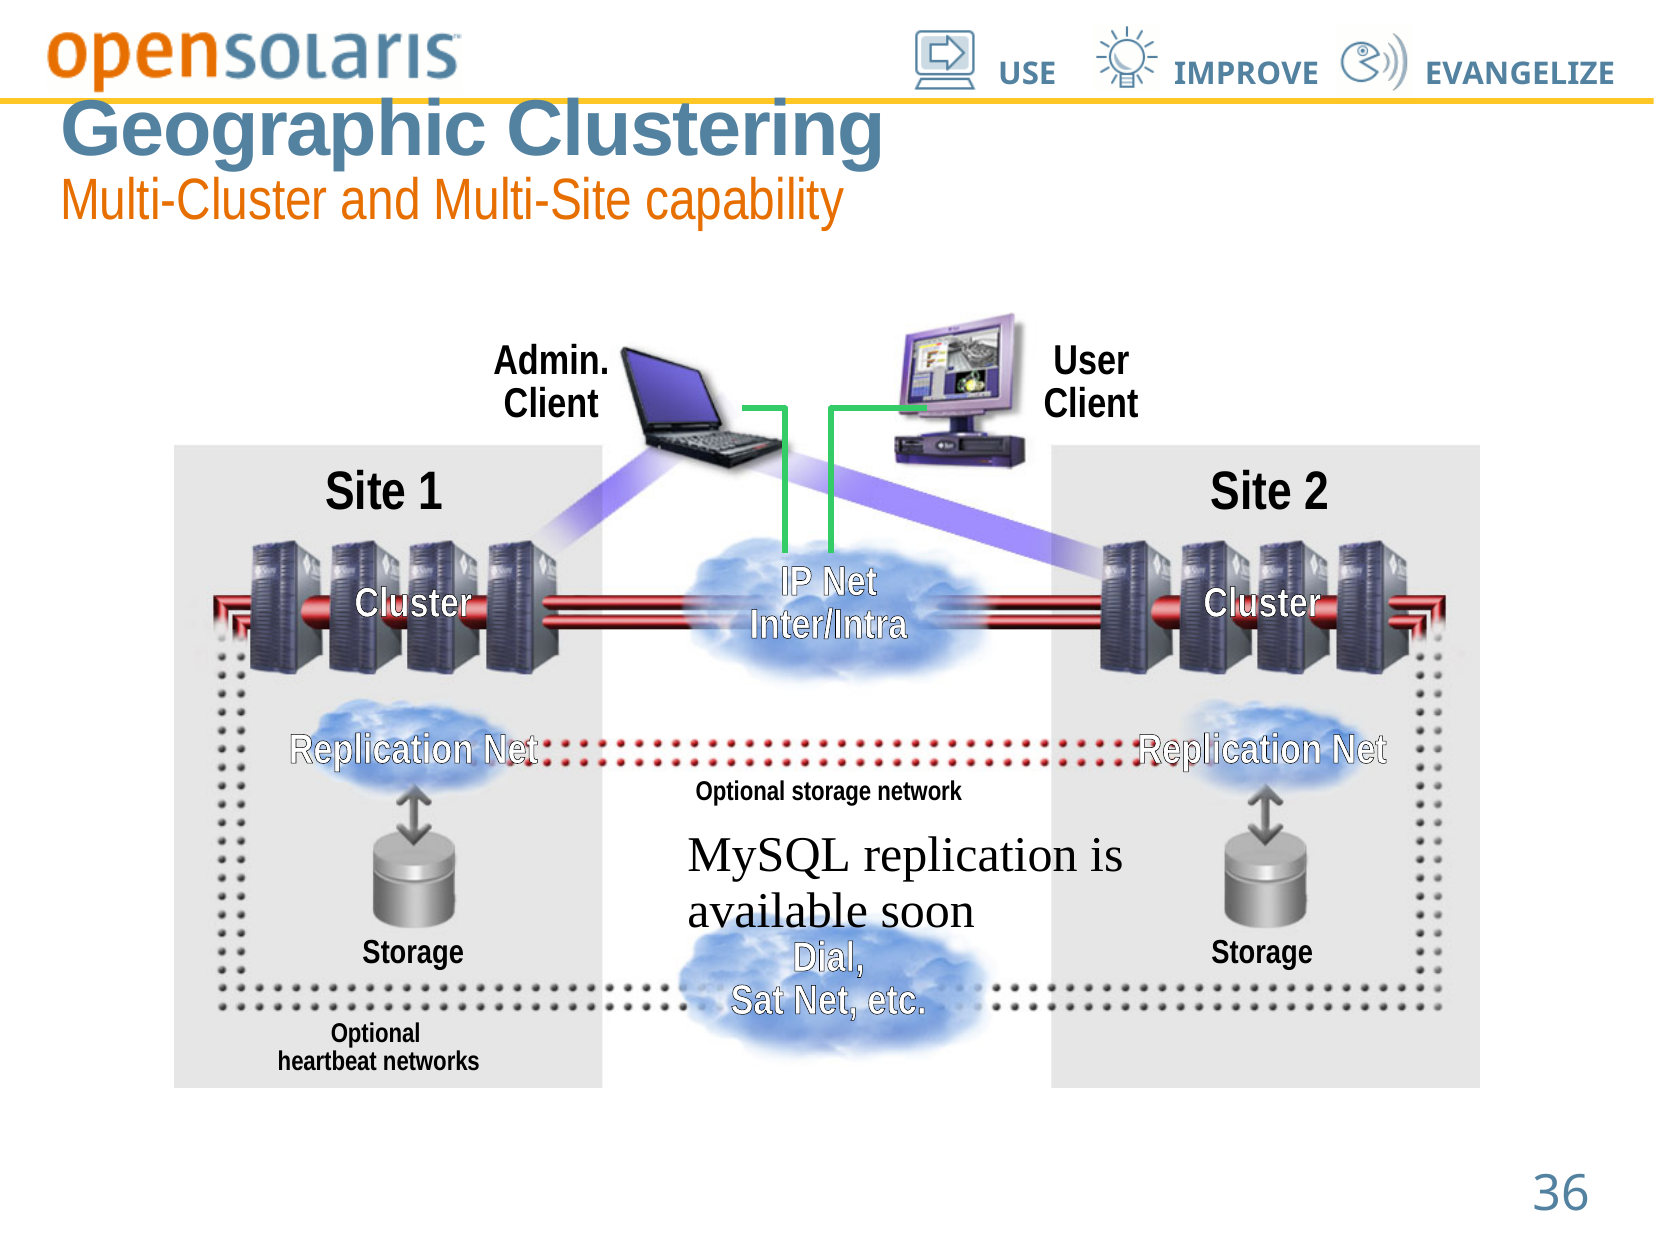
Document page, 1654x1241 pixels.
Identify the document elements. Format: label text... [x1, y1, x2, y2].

picture [907, 22, 983, 87]
text_box Storage [1200, 933, 1324, 973]
text_box Cluster [340, 579, 487, 628]
text_box Dial, Sat Net, etc. [713, 938, 944, 1048]
text_box Replication Net [1137, 726, 1387, 775]
picture [1093, 23, 1161, 87]
text_box Optional heartbeat networks [236, 1013, 521, 1084]
picture [46, 31, 462, 94]
text_box Replication Net [289, 726, 538, 775]
text_box Site 2 [1193, 458, 1346, 522]
text_box MySQL replication is available soon [687, 827, 1135, 938]
text_box Optional storage network [662, 772, 996, 810]
picture [1336, 24, 1412, 87]
text_box User Client [1043, 339, 1163, 444]
text_box Site 1 [308, 458, 461, 522]
text_box Cluster [1189, 579, 1336, 628]
text_box Admin. Client [493, 339, 627, 444]
picture [174, 291, 1480, 1088]
text_box Storage [351, 933, 475, 973]
title Geographic Clustering Multi-Cluster and Multi-Site capability [60, 87, 1534, 237]
text_box IP Net Inter/Intra [724, 536, 933, 672]
